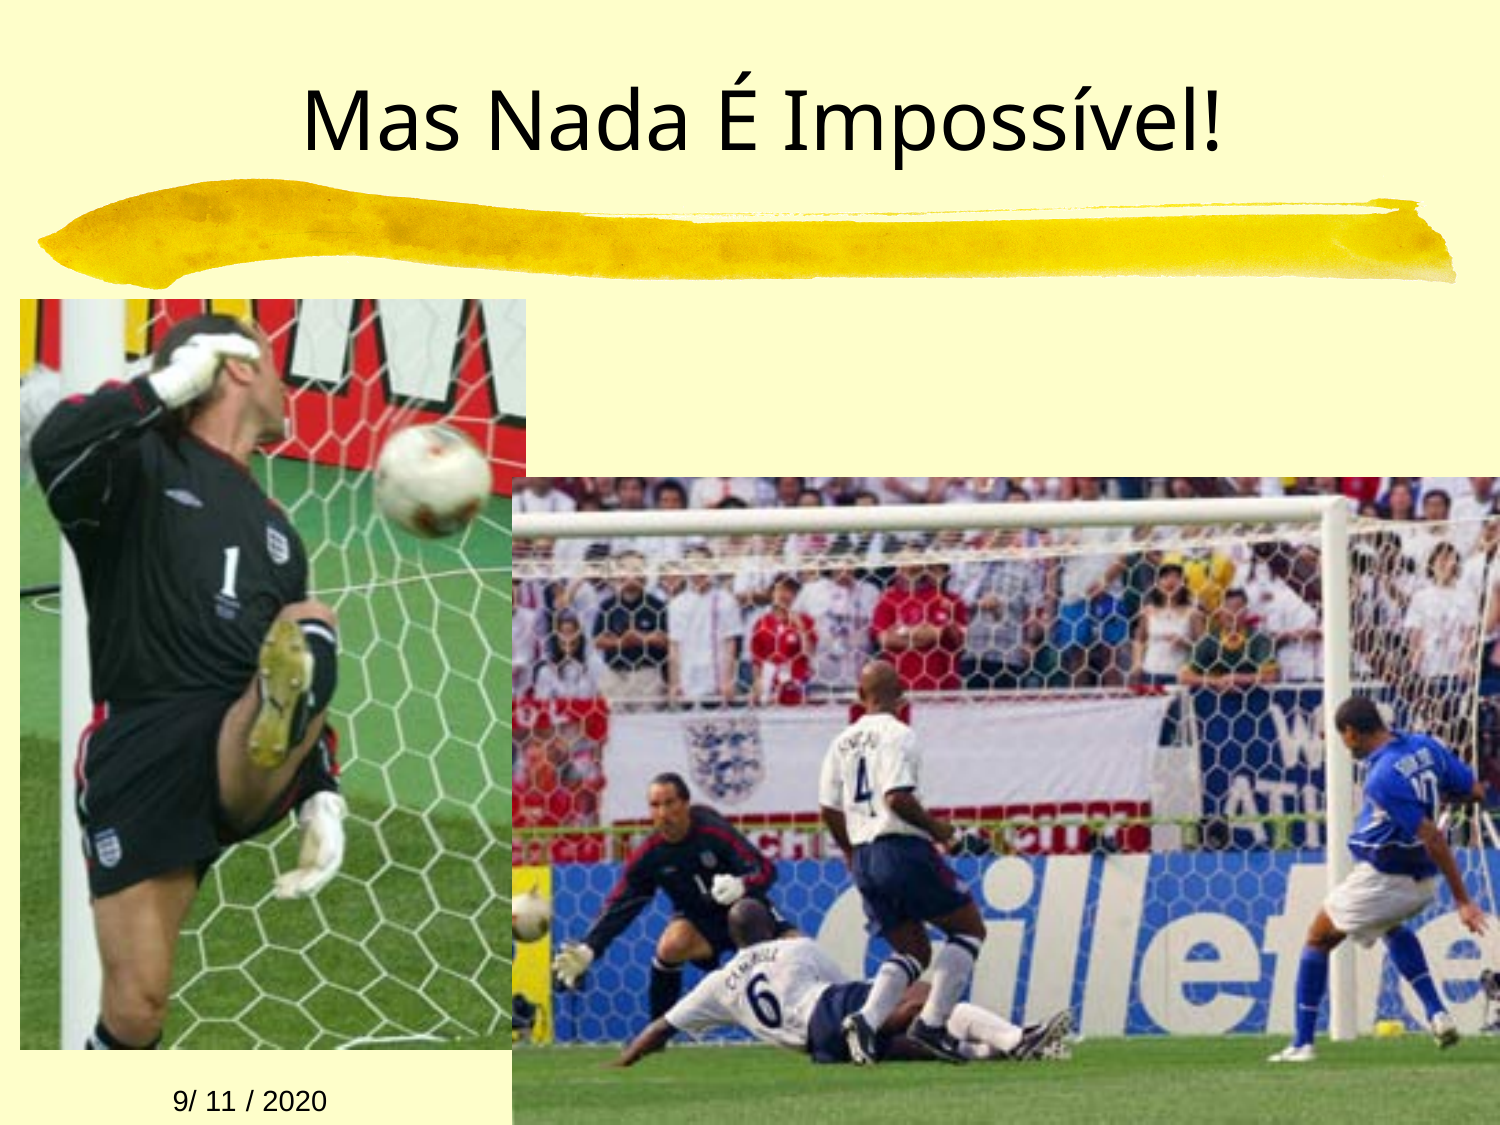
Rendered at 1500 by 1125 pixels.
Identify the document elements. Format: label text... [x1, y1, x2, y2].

picture [20, 299, 1500, 1125]
title Mas Nada É Impossível! [125, 37, 1401, 175]
picture [24, 174, 1463, 297]
